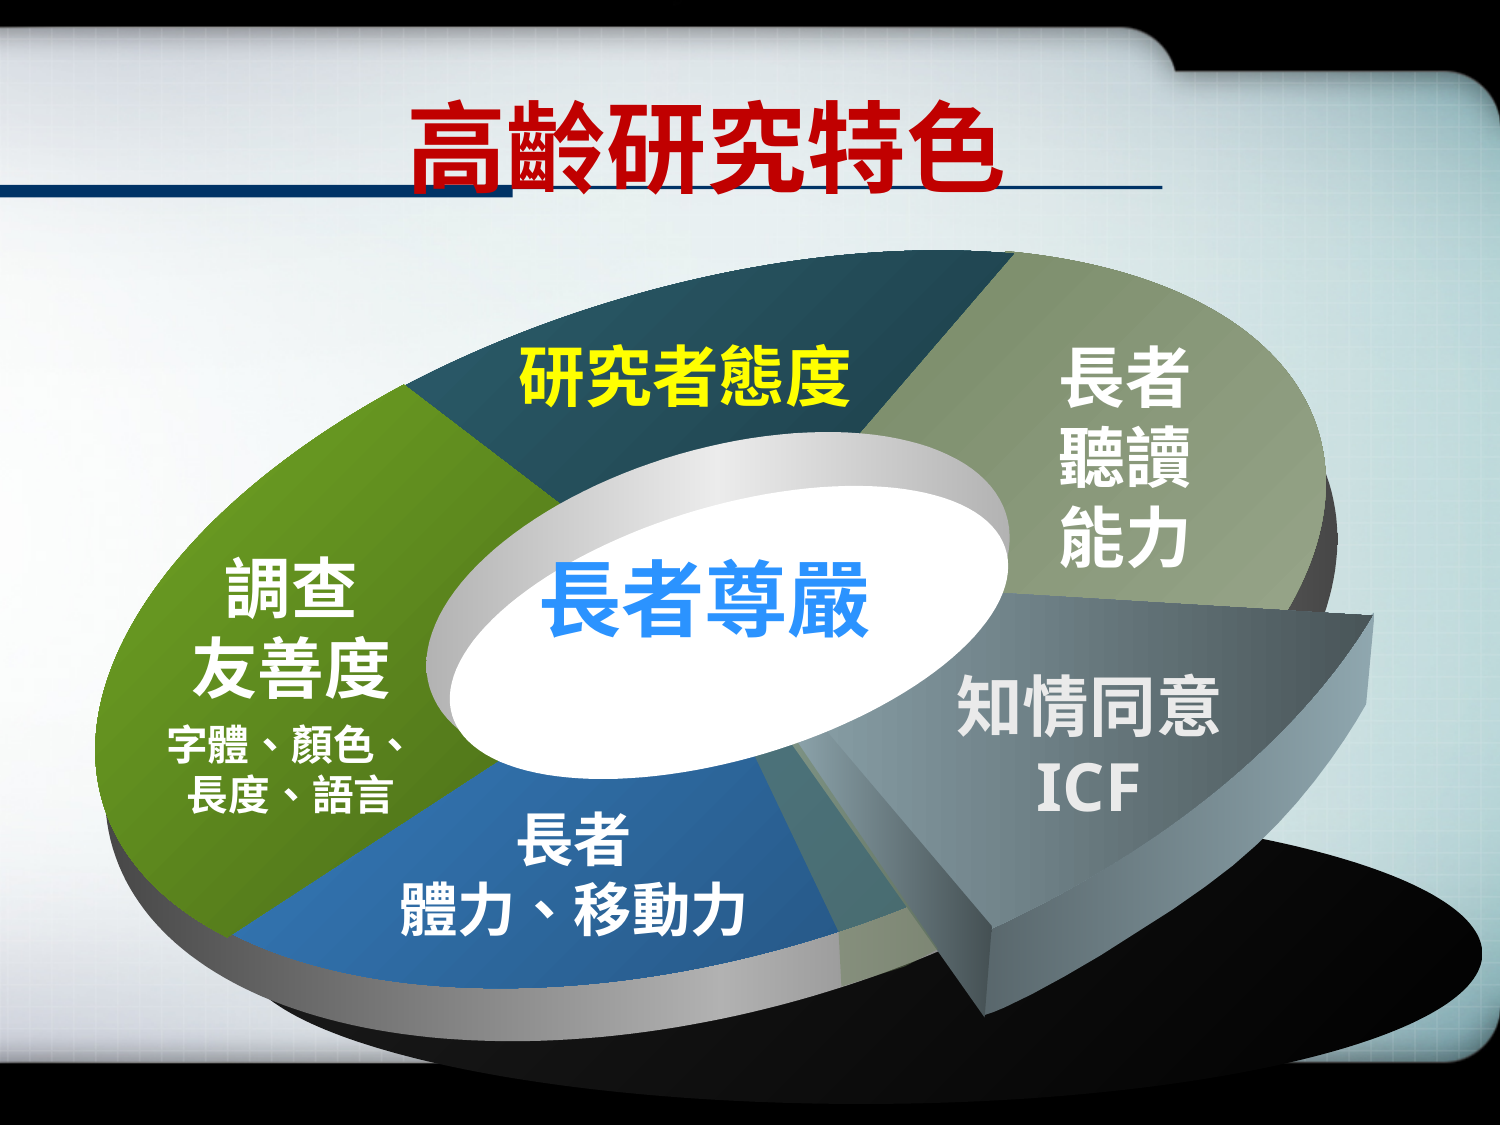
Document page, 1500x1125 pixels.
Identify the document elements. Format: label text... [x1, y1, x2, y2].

text_box 調查 友善度 字體、顏色、長度、語言 [147, 538, 436, 830]
text_box 研究者態度 [502, 326, 869, 423]
title 高齡研究特色 [75, 78, 1338, 171]
text_box [95, 250, 1483, 1104]
text_box 長者 體力、移動力 [326, 796, 821, 1024]
text_box 知情同意 ICF [941, 657, 1238, 832]
text_box 長者尊嚴 [523, 539, 975, 656]
text_box 長者 聽讀 能力 [1002, 327, 1249, 586]
